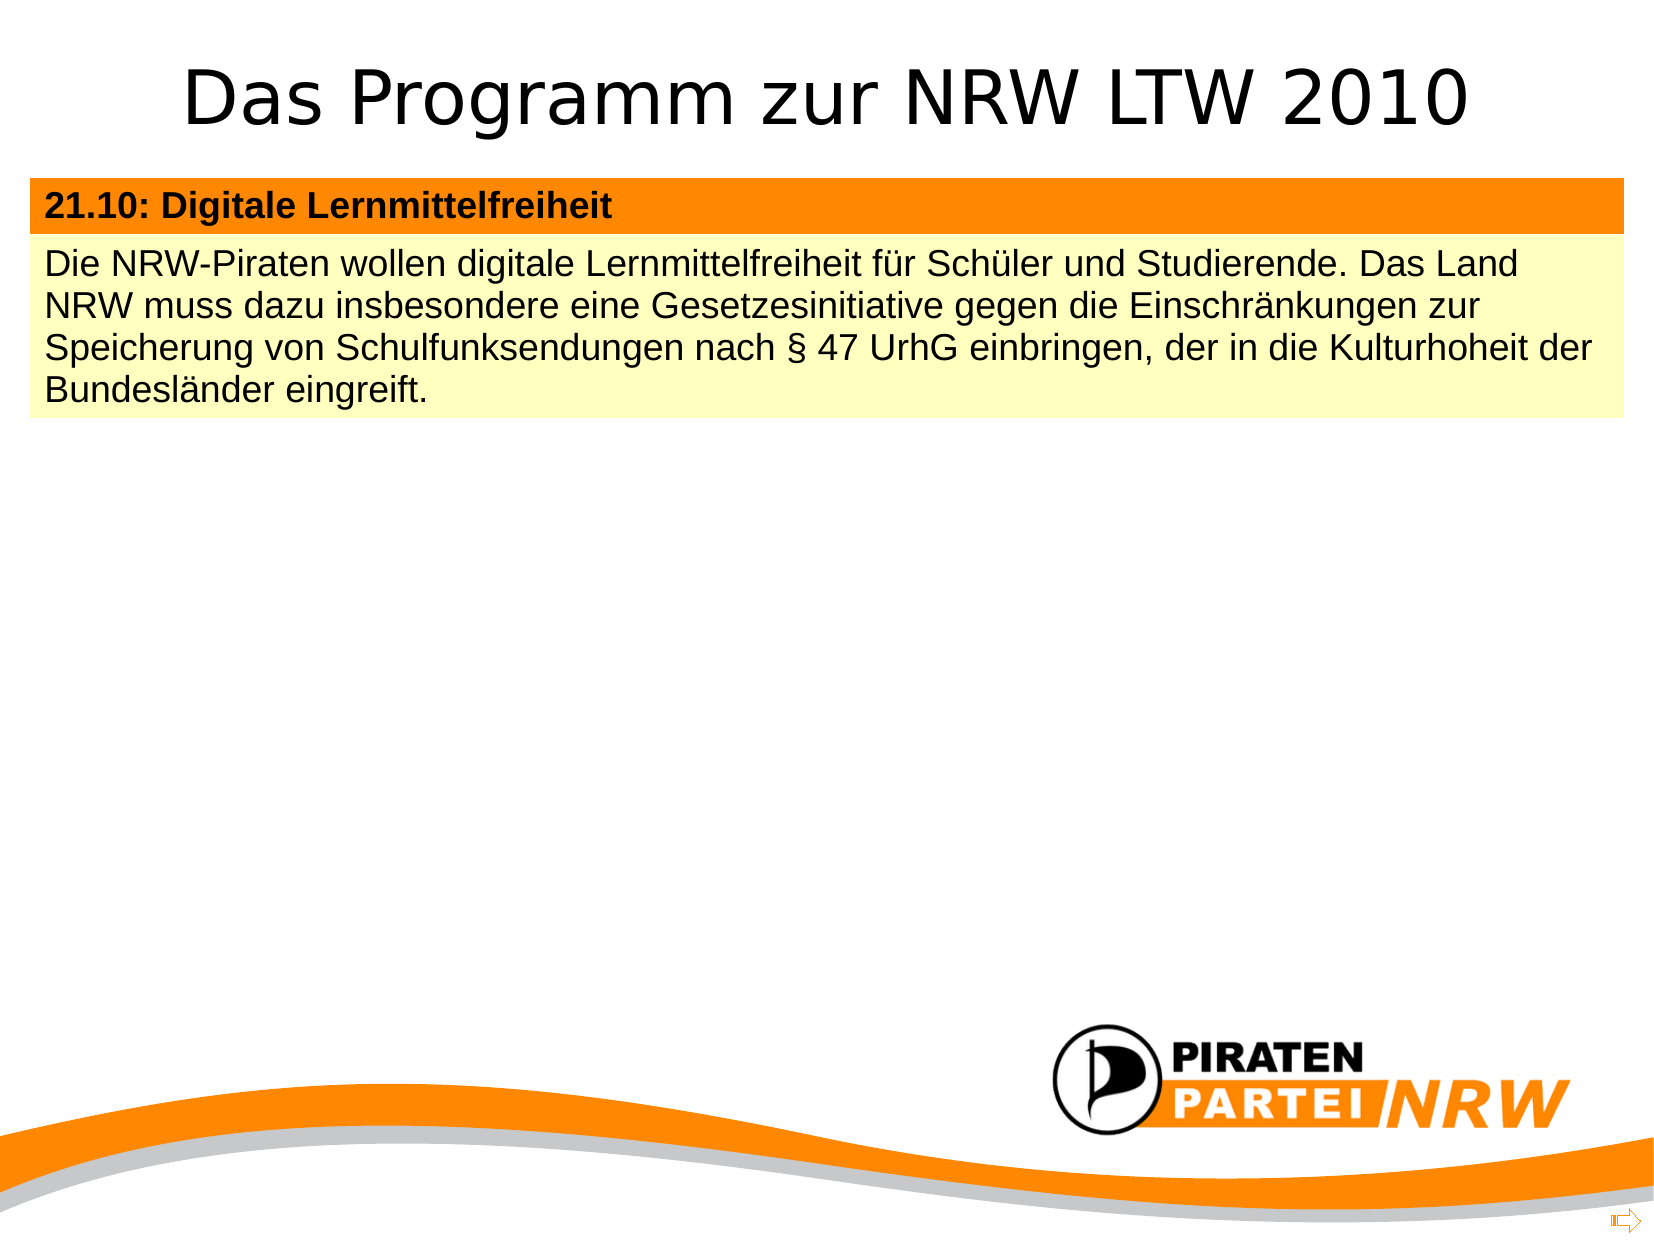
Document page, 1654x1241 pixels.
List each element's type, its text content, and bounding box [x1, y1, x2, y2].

picture [1045, 1021, 1579, 1140]
table_header 21.10: Digitale Lernmittelfreiheit [30, 178, 1624, 234]
title Das Programm zur NRW LTW 2010 [82, 54, 1571, 143]
table_cell Die NRW-Piraten wollen digitale Lernmittelfreiheit für Schüler und Studierende. Das Land NRW muss dazu insbesondere eine Gesetzesinitiative gegen die Einschränkungen zur Speicherung von Schulfunksendungen nach § 47 UrhG einbringen, der in die Kulturhoheit der Bundesländer eingreift. [30, 235, 1624, 418]
